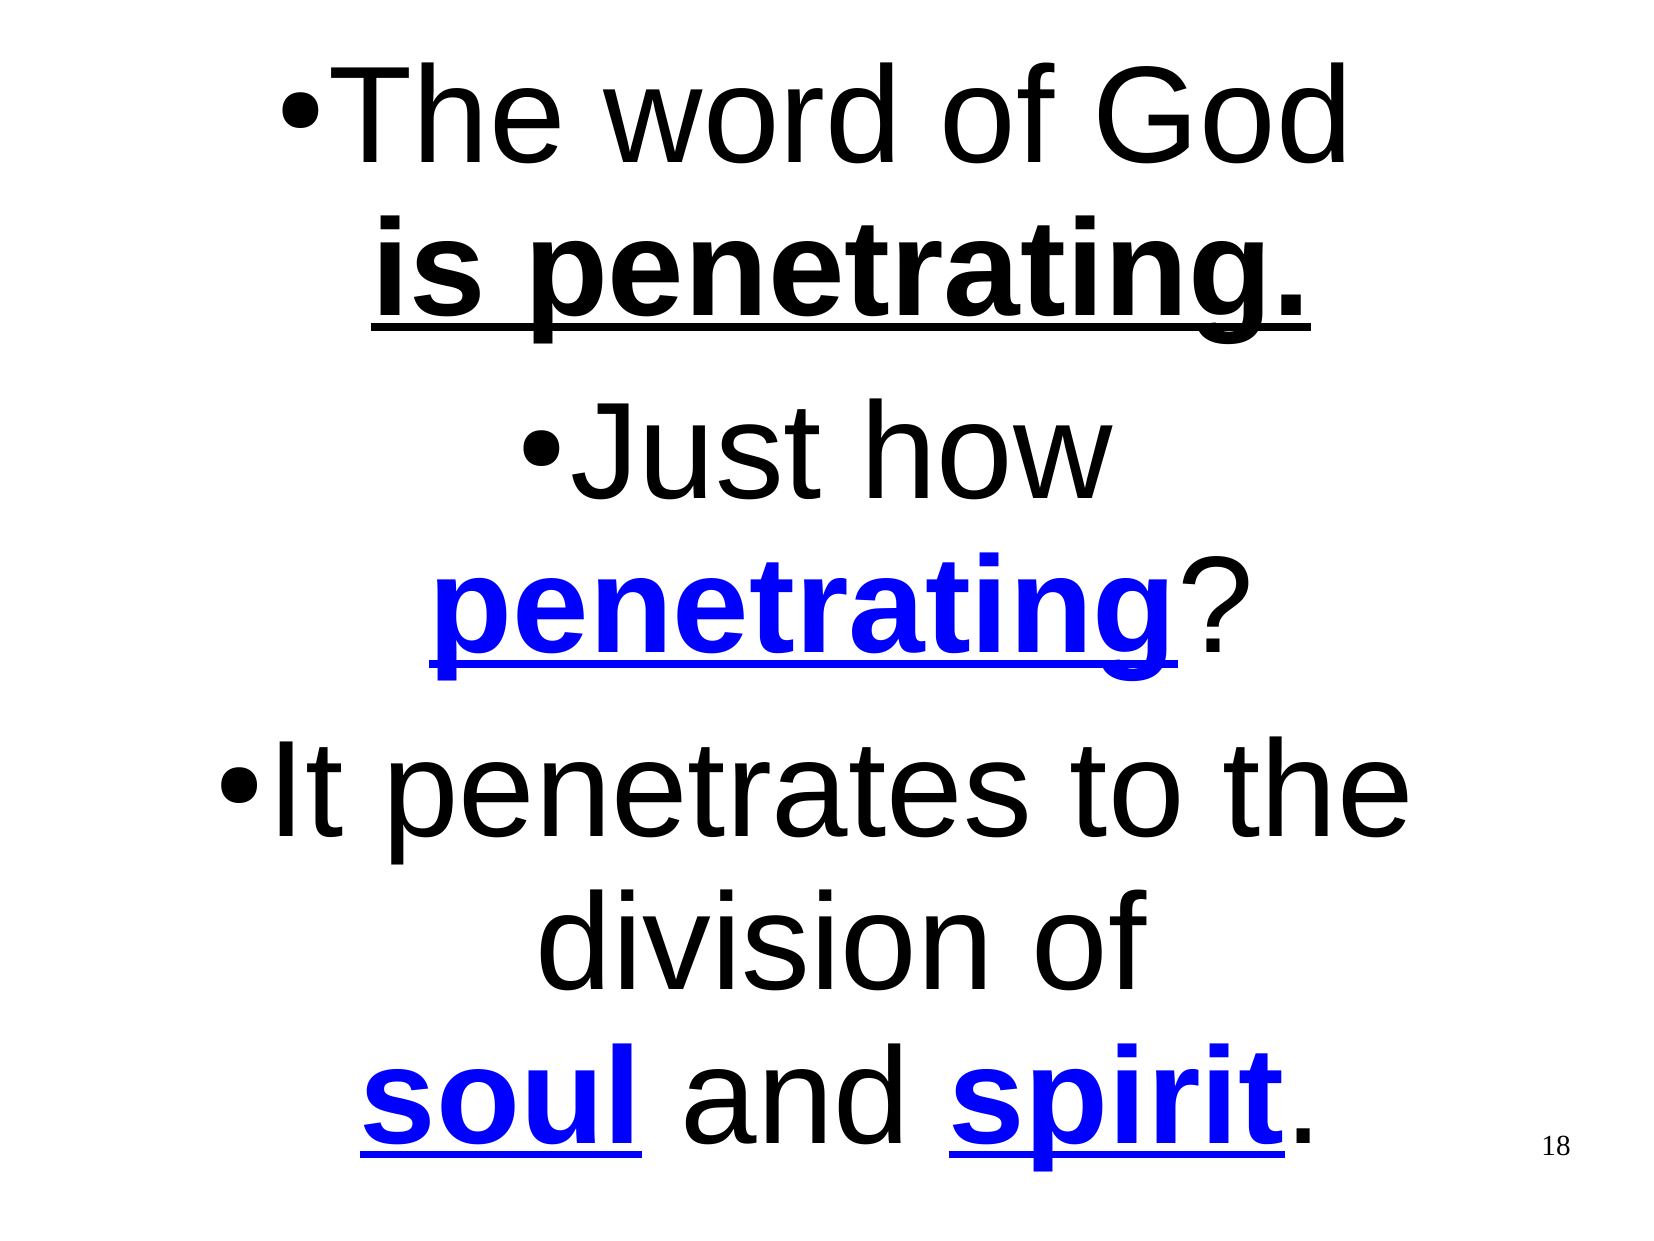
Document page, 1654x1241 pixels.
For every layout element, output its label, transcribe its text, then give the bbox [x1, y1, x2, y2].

list The word of God is penetrating. Just how penetrating? It penetrates to the division of soul and spirit. [37, 37, 1613, 1238]
